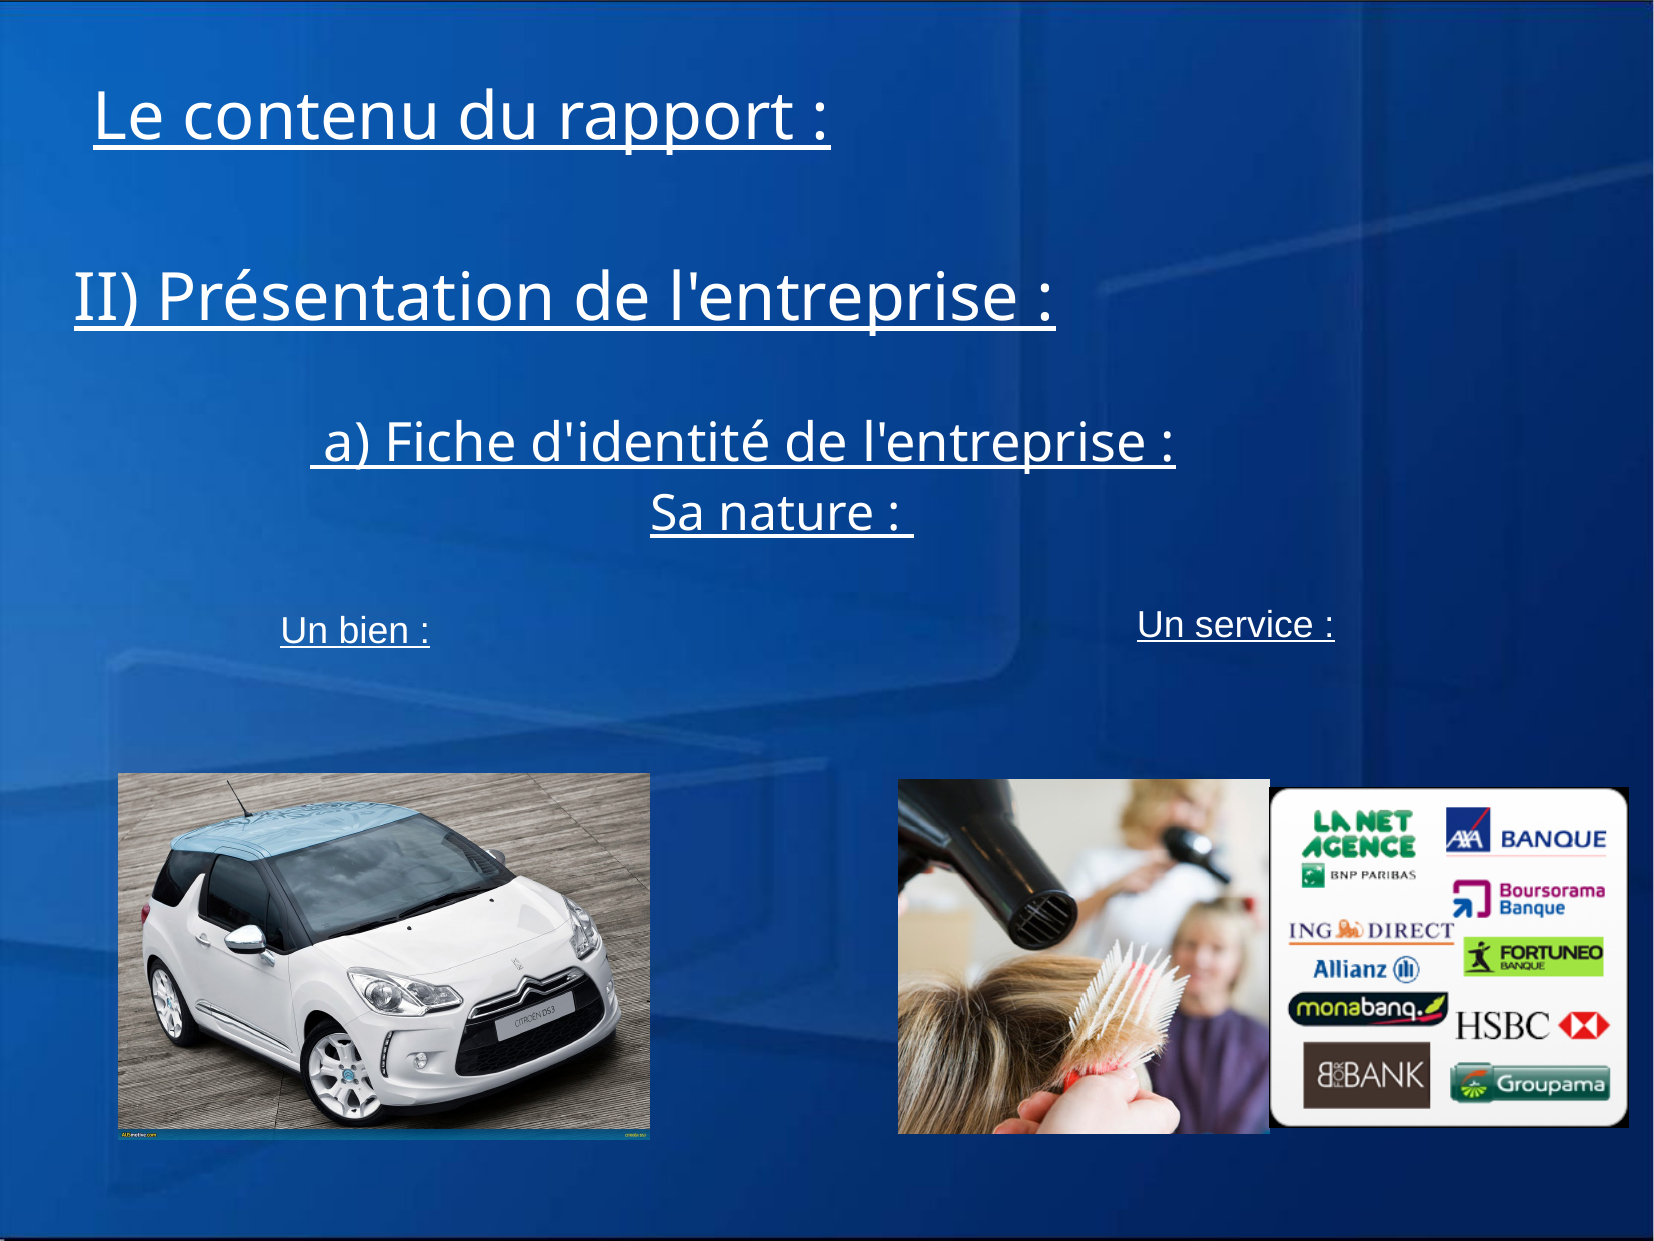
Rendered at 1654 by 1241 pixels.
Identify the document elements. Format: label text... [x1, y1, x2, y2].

text_box Le contenu du rapport : [78, 61, 965, 170]
text_box Un bien : [265, 602, 945, 702]
text_box II) Présentation de l'entreprise : [59, 242, 1536, 513]
picture [0, 0, 1654, 1241]
text_box Un service : [1122, 596, 1654, 654]
text_box a) Fiche d'identité de l'entreprise : Sa nature : [295, 395, 1270, 556]
